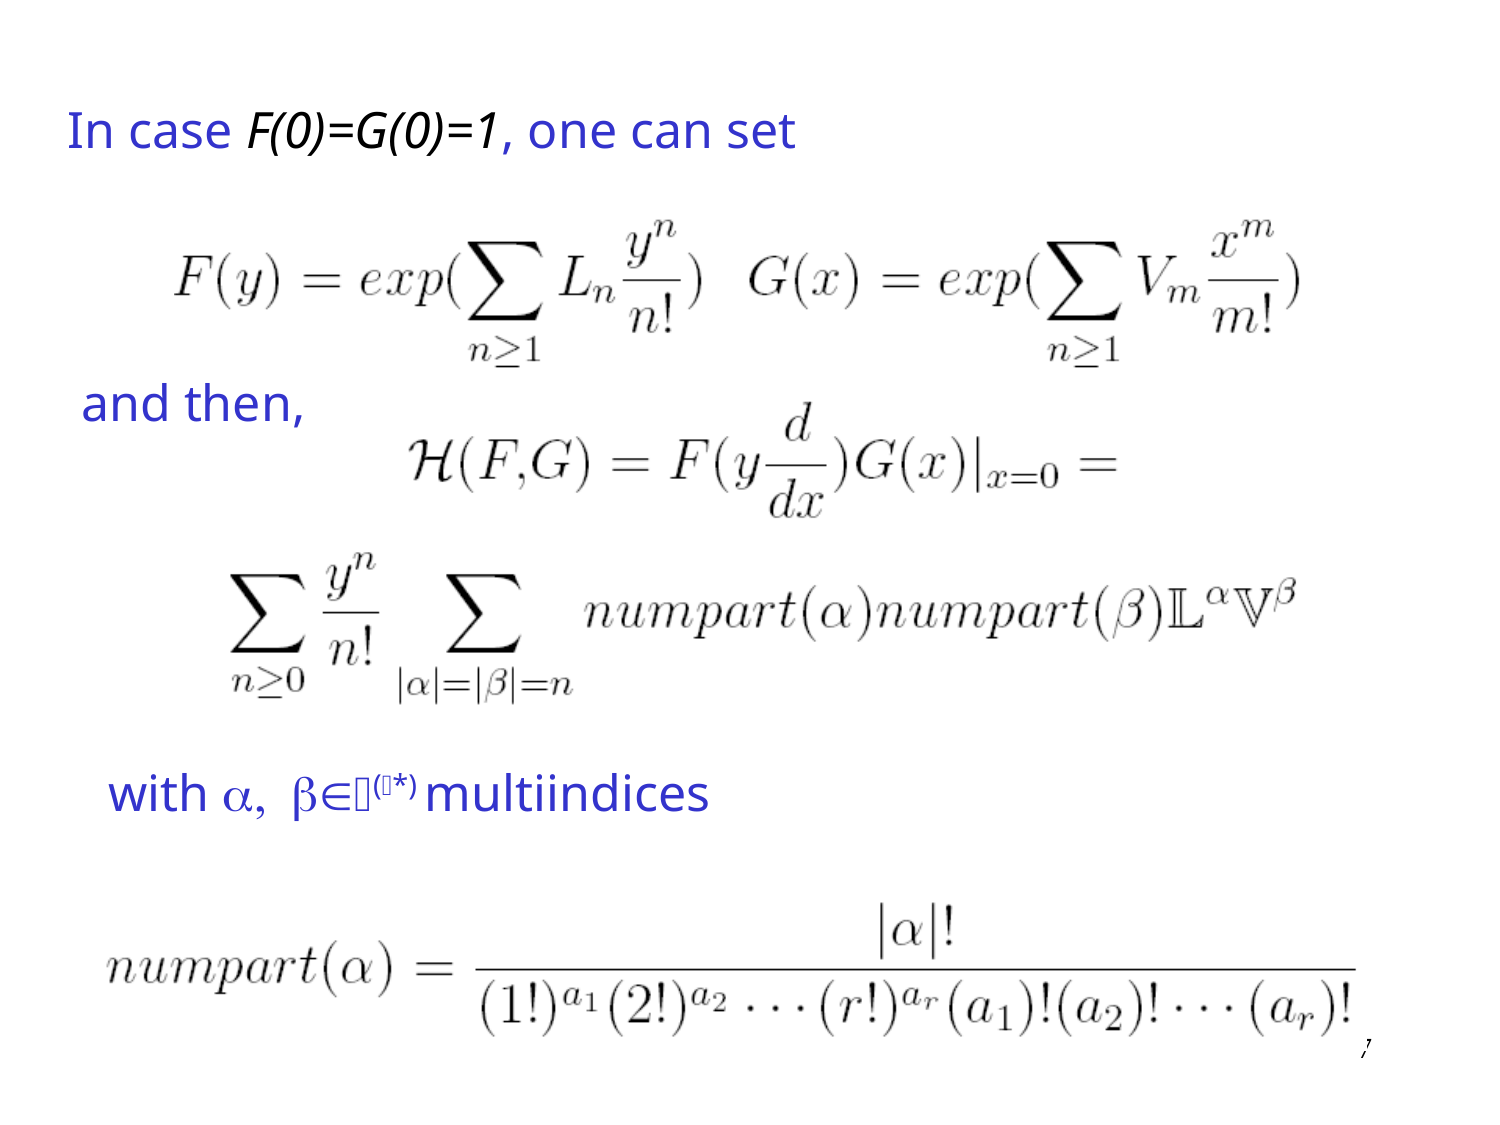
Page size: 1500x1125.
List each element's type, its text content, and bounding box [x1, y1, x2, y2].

text_box and then, [66, 360, 356, 436]
text_box [206, 501, 443, 633]
picture [187, 388, 1307, 714]
text_box with α, β∈(*) multiindices [93, 750, 928, 826]
picture [99, 884, 1367, 1051]
picture [174, 209, 1307, 377]
text_box In case F(0)=G(0)=1, one can set [53, 87, 1477, 178]
